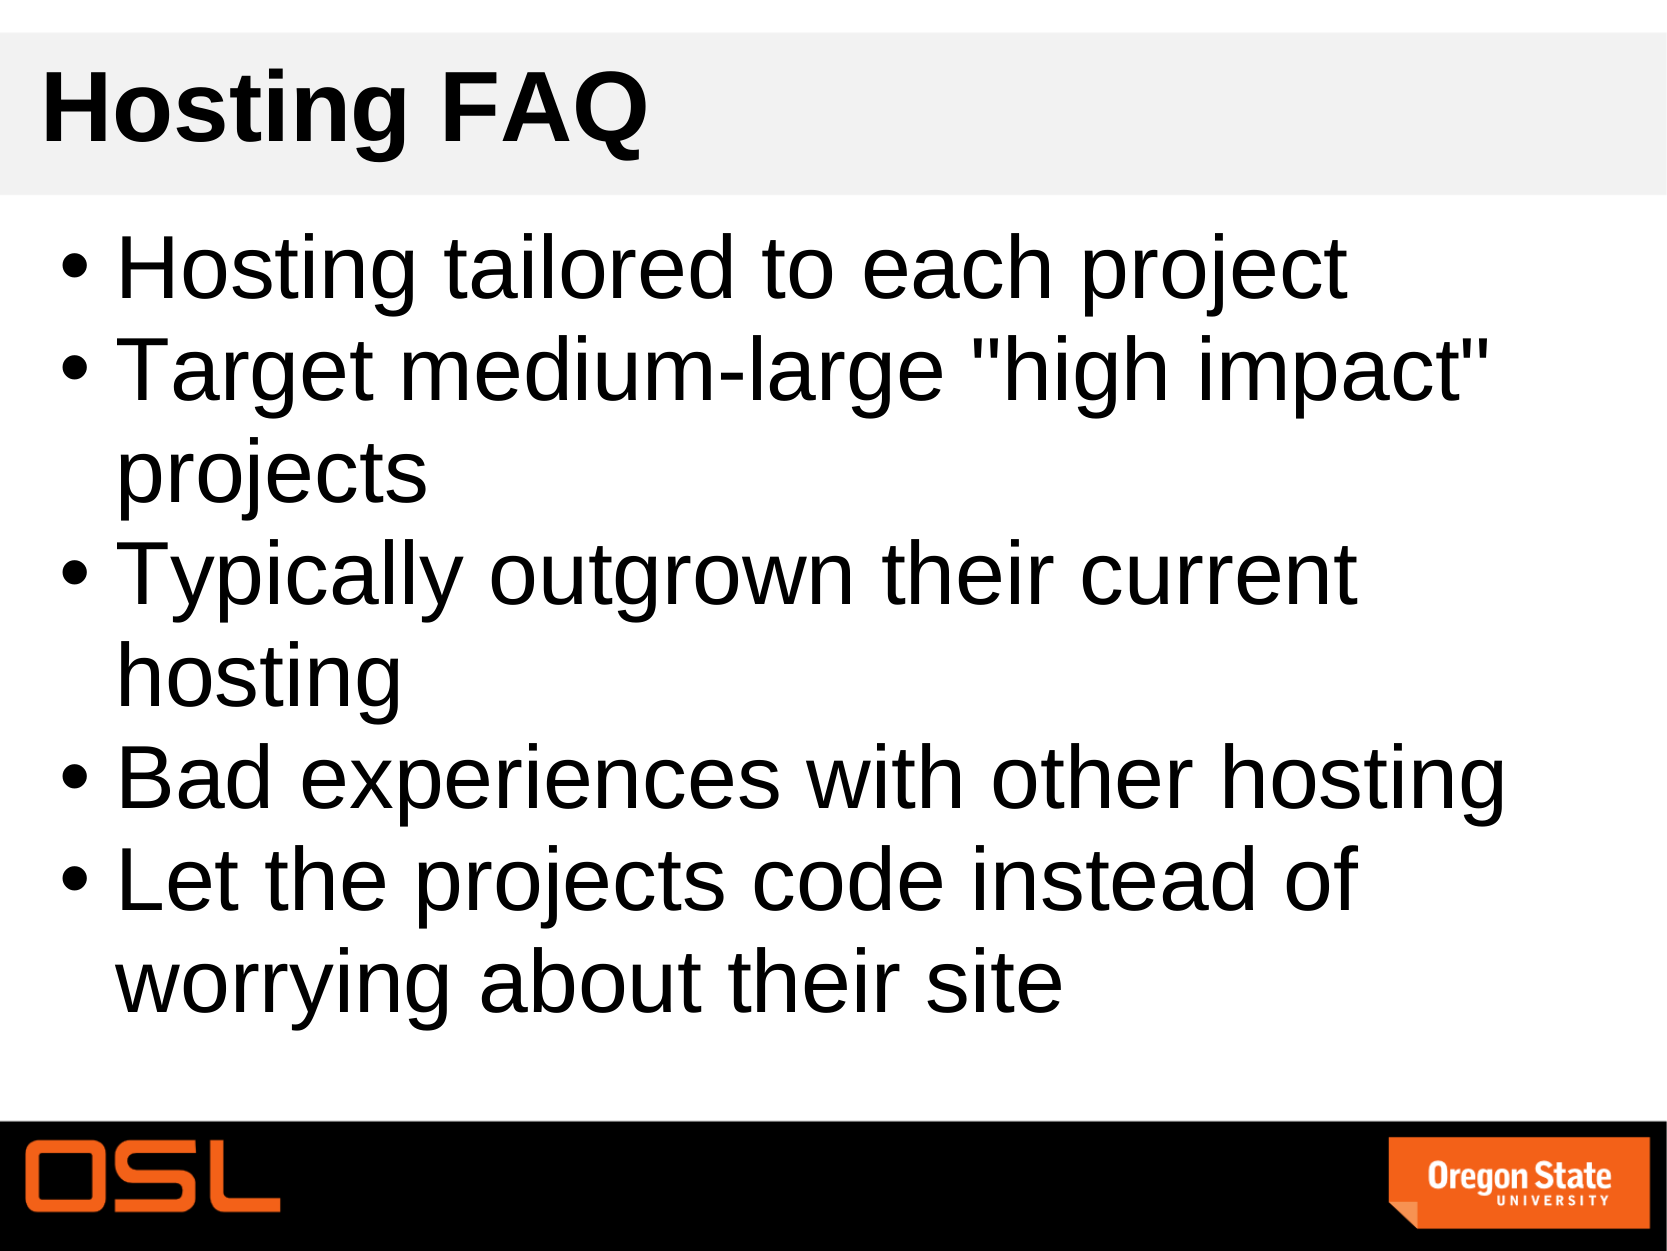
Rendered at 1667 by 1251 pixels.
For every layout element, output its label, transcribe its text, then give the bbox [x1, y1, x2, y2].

title Hosting FAQ [40, 50, 1627, 201]
picture [0, 0, 1667, 1251]
list Hosting tailored to each project Target medium-large "high impact" projects Typically outgrown their current hosting Bad experiences with other hosting Let the projects code instead of worrying about their site [40, 216, 1625, 1115]
